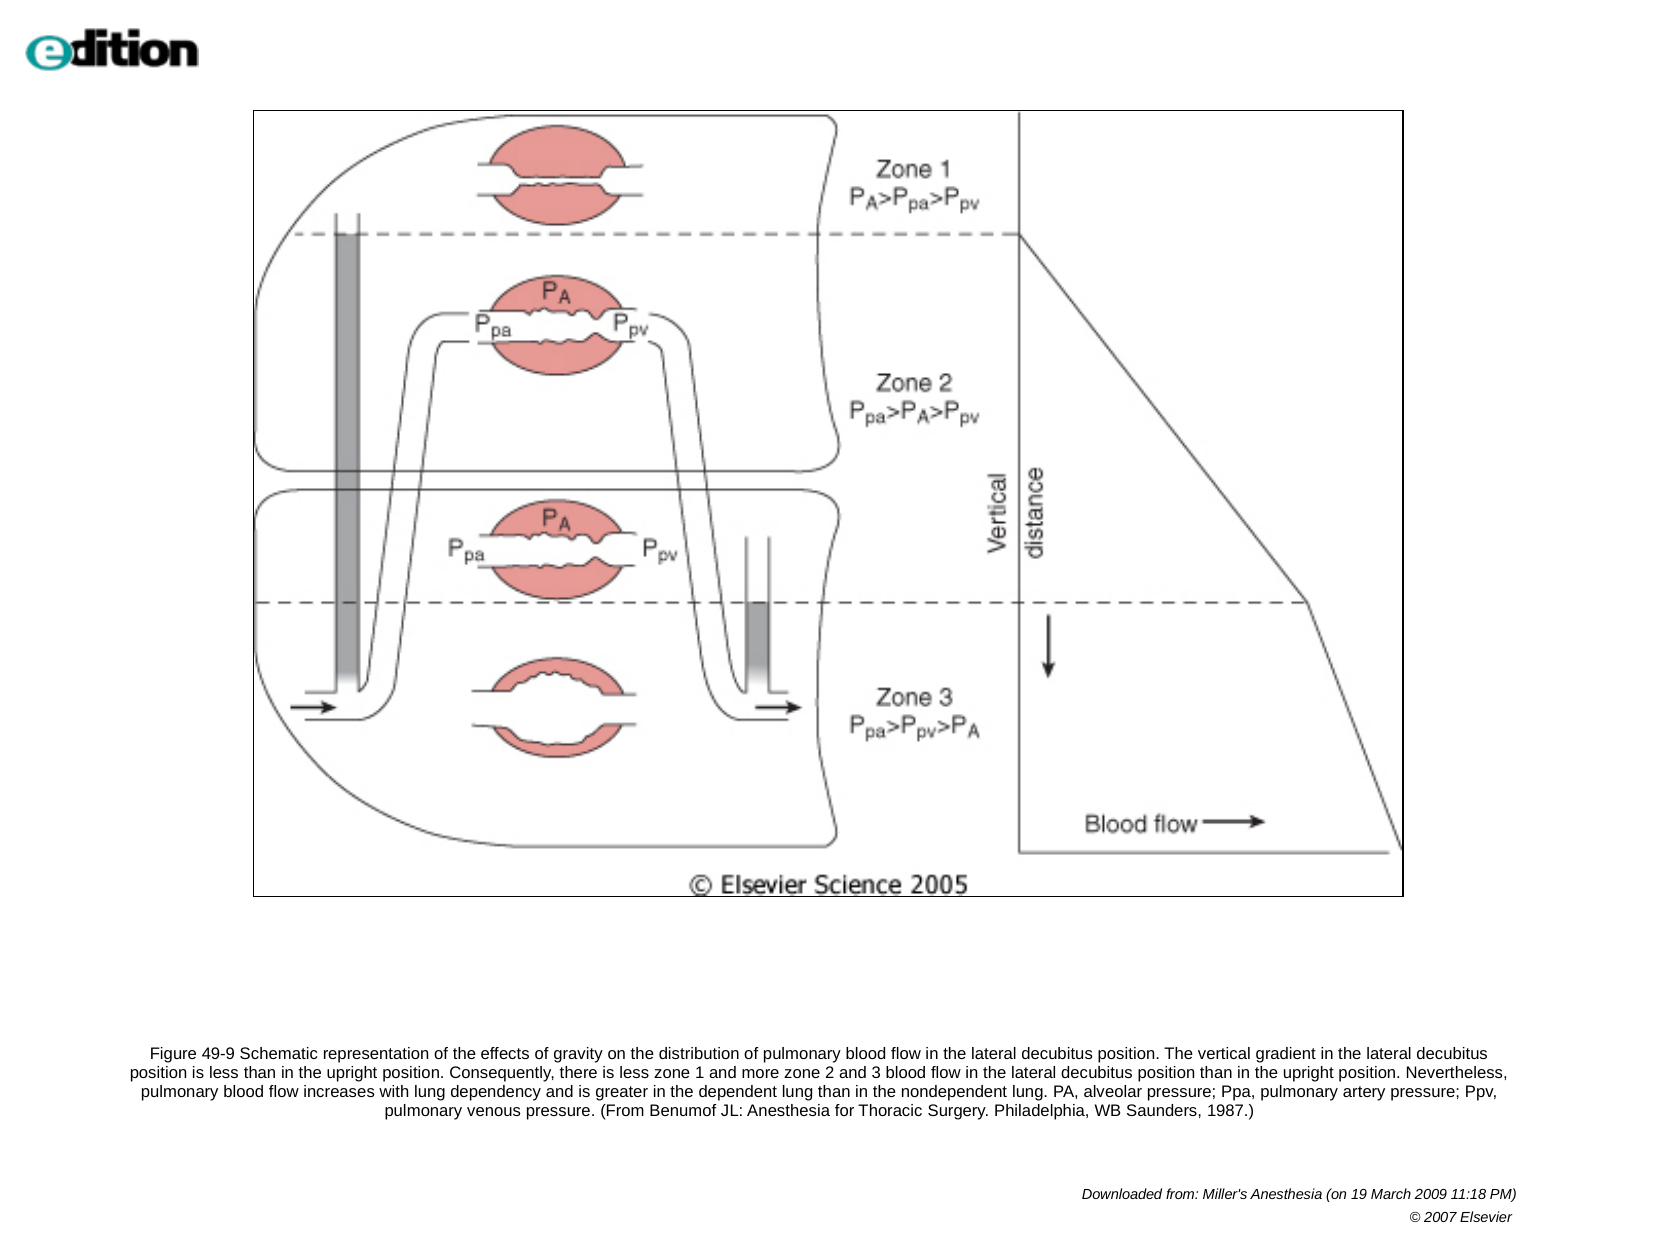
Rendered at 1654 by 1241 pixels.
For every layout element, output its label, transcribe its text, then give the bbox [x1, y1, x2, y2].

text_box © 2007 Elsevier [723, 1201, 1531, 1234]
text_box Downloaded from: Miller's Anesthesia (on 19 March 2009 11:18 PM) [724, 1178, 1532, 1211]
picture [19, 20, 199, 78]
text_box Figure 49-9 Schematic representation of the effects of gravity on the distribution of pulmonary blood flow in the lateral decubitus position. The vertical gradient in the lateral decubitus position is less than in the upright position. Consequently, there is less zone 1 and more zone 2 and 3 blood flow in the lateral decubitus position than in the upright position. Nevertheless, pulmonary blood flow increases with lung dependency and is greater in the dependent lung than in the nondependent lung. PA, alveolar pressure; Ppa, pulmonary artery pressure; Ppv, pulmonary venous pressure. (From Benumof JL: Anesthesia for Thoracic Surgery. Philadelphia, WB Saunders, 1987.) [110, 1036, 1530, 1128]
picture [254, 111, 1403, 896]
